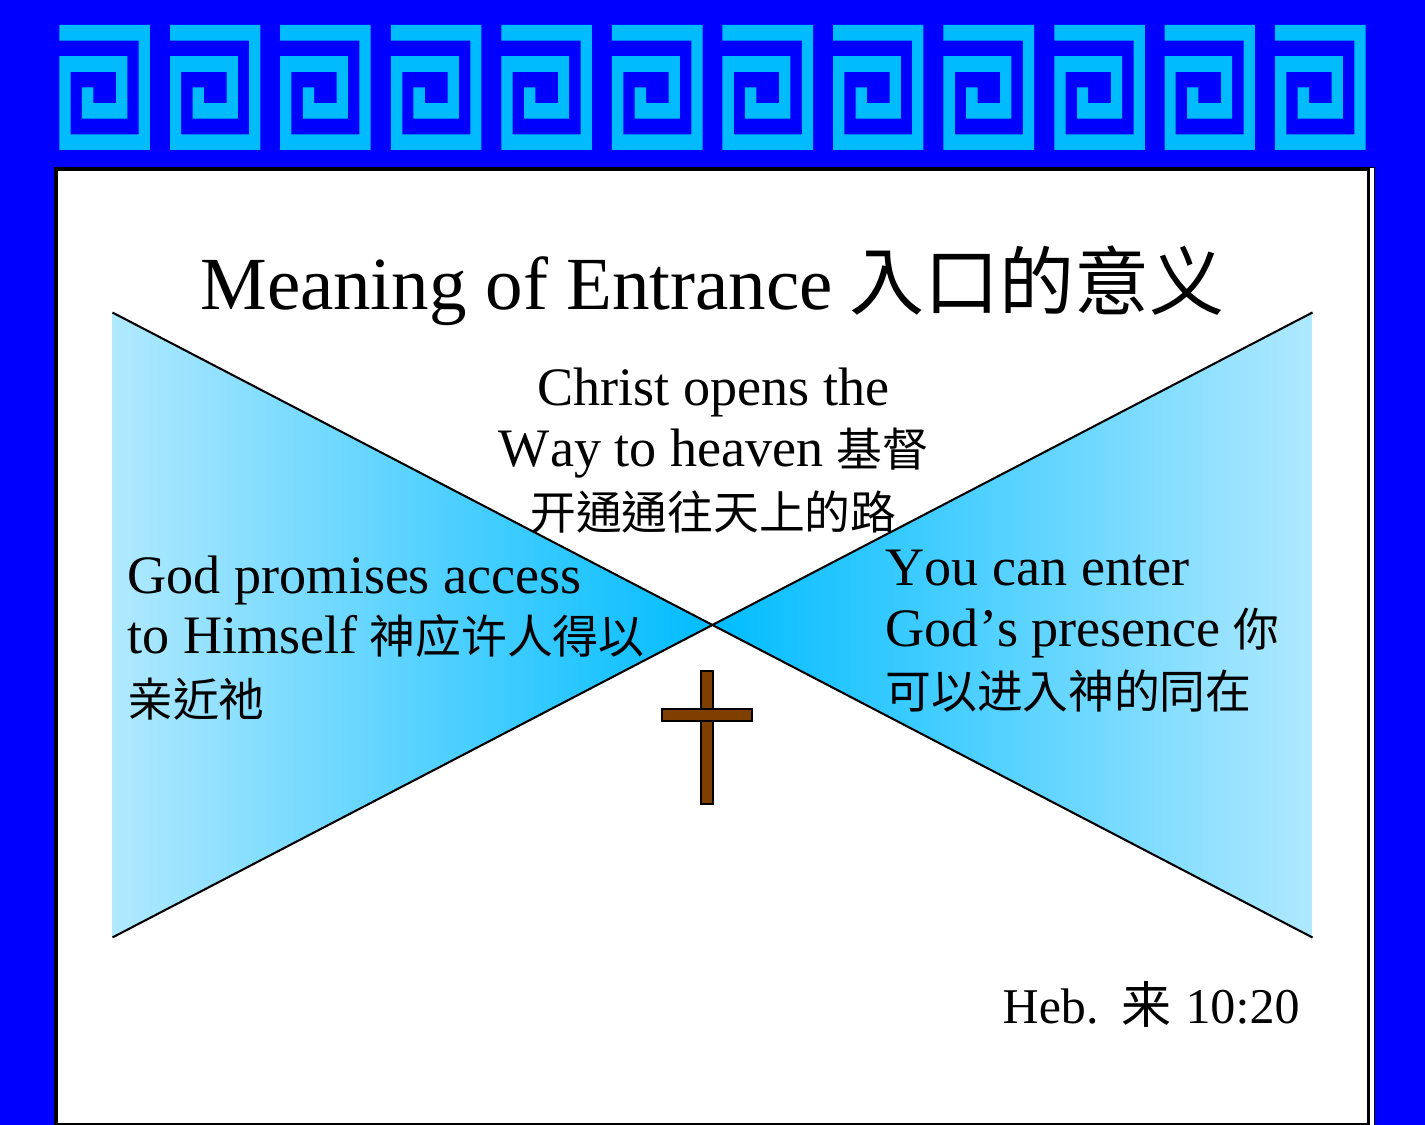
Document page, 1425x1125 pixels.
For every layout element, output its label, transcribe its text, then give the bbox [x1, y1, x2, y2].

title Meaning of Entrance入口的意义 [75, 187, 1351, 375]
text_box Heb. 来10:20 [987, 962, 1338, 1046]
text_box [112, 738, 491, 936]
text_box [717, 551, 870, 705]
text_box [661, 671, 753, 804]
text_box [919, 375, 1313, 936]
text_box [112, 375, 469, 537]
text_box Christ opens the Way to heaven基督开通通往天上的路 [469, 349, 958, 551]
text_box God promises access to Himself神应许人得以亲近祂 [112, 537, 663, 738]
text_box You can enter God’s presence你可以进入神的同在 [870, 529, 1308, 730]
text_box [663, 601, 708, 649]
